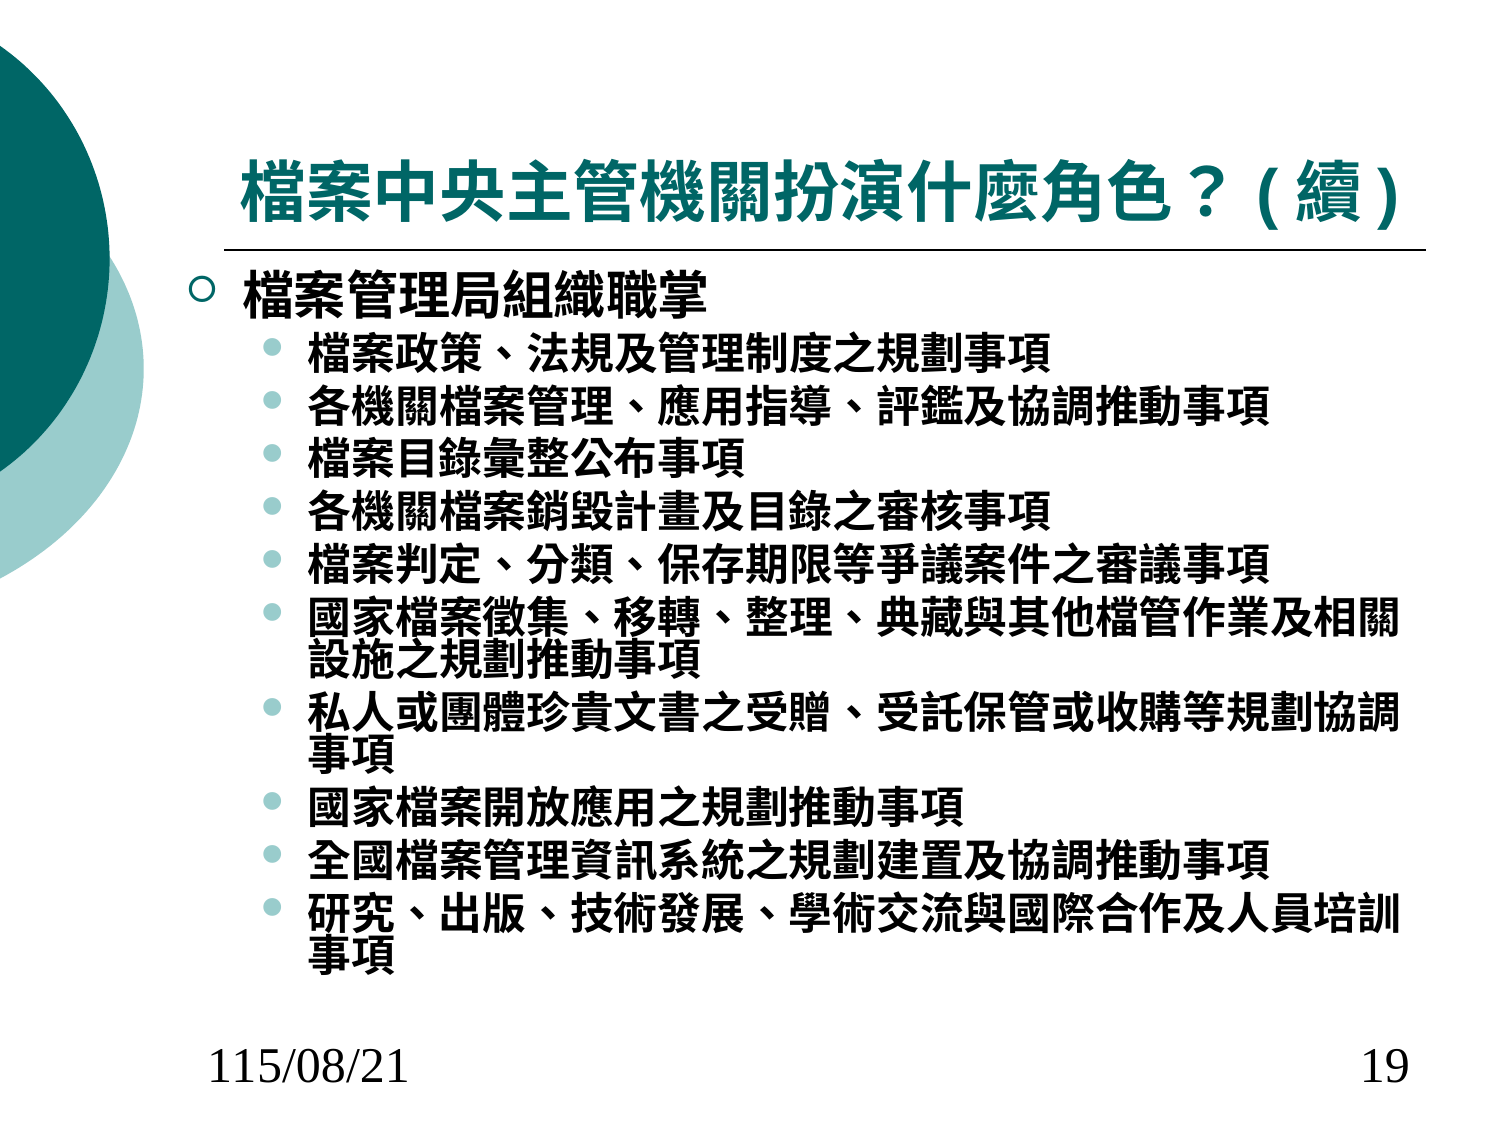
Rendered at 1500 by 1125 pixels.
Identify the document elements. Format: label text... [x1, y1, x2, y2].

list 檔案管理局組織職掌 檔案政策、法規及管理制度之規劃事項 各機關檔案管理、應用指導、評鑑及協調推動事項 檔案目錄彙整公布事項 各機關檔案銷毀計畫及目錄之審核事項 檔案判定、分類、保存期限等爭議案件之審議事項 國家檔案徵集、移轉、整理、典藏與其他檔管作業及相關設施之規劃推動事項 私人或團體珍貴文書之受贈、受託保管或收購等規劃協調事項 國家檔案開放應用之規劃推動事項 全國檔案管理資訊系統之規劃建置及協調推動事項 研究、出版、技術發展、學術交流與國際合作及人員培訓事項 [171, 267, 1459, 1035]
title 檔案中央主管機關扮演什麼角色？(續) [224, 49, 1425, 237]
